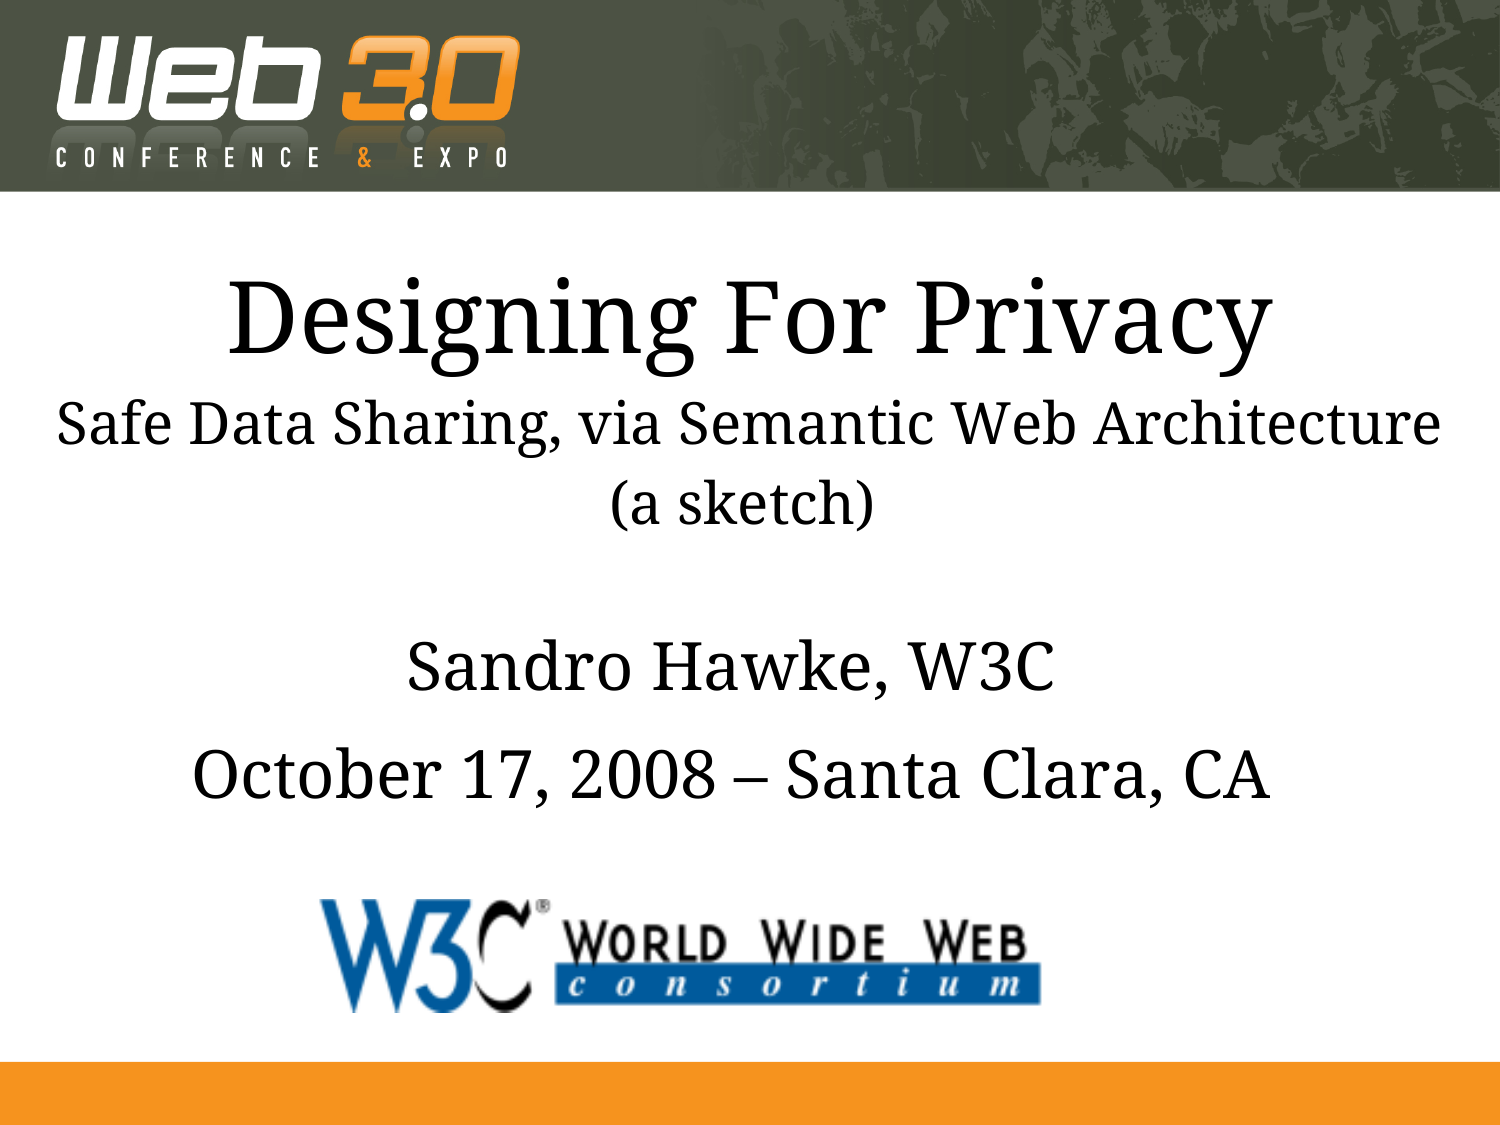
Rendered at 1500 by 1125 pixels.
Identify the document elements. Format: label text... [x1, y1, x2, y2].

subtitle Sandro Hawke, W3C October 17, 2008 – Santa Clara, CA [0, 574, 1388, 863]
picture [0, 0, 1500, 277]
picture [0, 511, 1500, 1125]
picture [638, 511, 650, 521]
title Designing For Privacy Safe Data Sharing, via Semantic Web Architecture (a sketch) [0, 277, 1500, 511]
